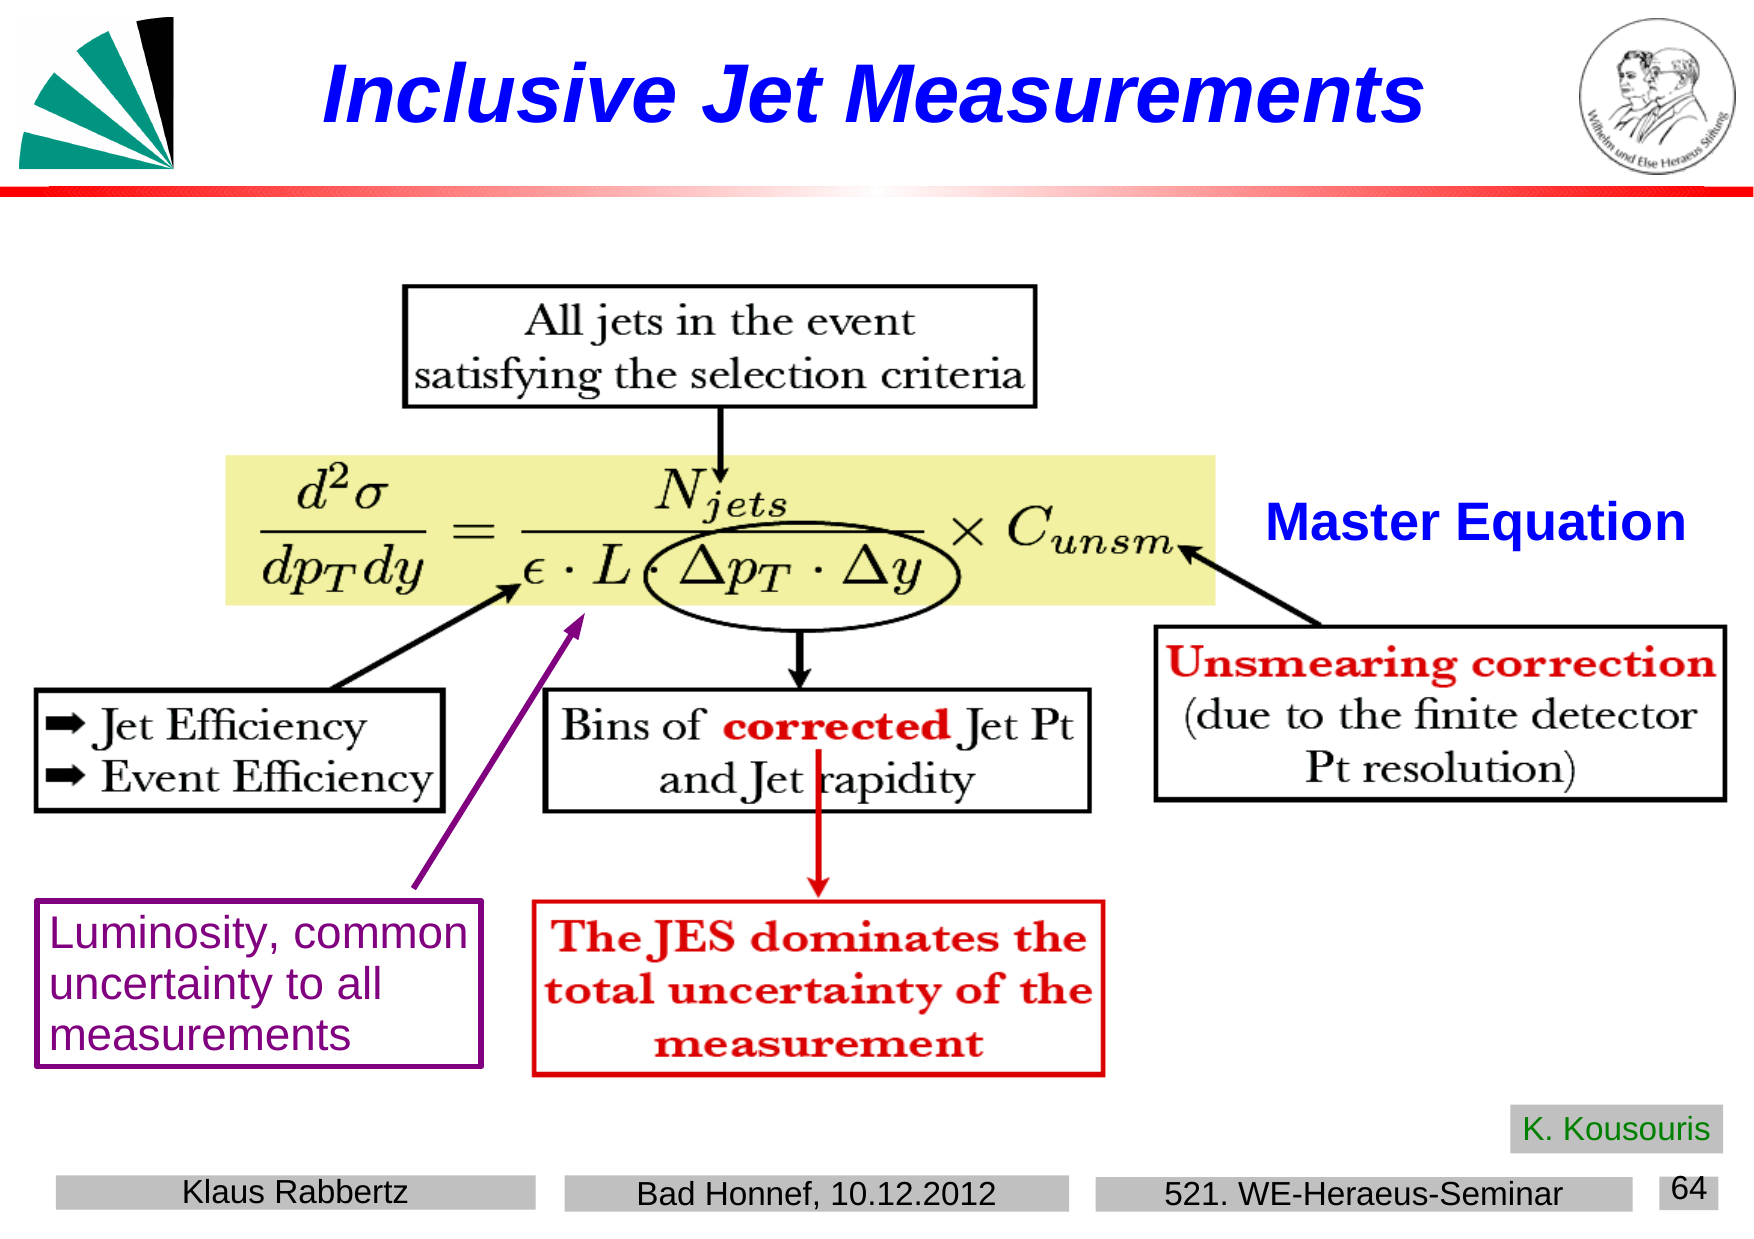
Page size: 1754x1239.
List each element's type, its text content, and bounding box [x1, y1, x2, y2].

picture [19, 17, 174, 171]
picture [1579, 18, 1736, 175]
text_box Master Equation [1253, 485, 1701, 559]
picture [19, 257, 1738, 1098]
text_box K. Kousouris [1510, 1104, 1724, 1154]
text_box Luminosity, common uncertainty to all measurements [36, 900, 482, 1067]
title Inclusive Jet Measurements [188, 0, 1562, 189]
